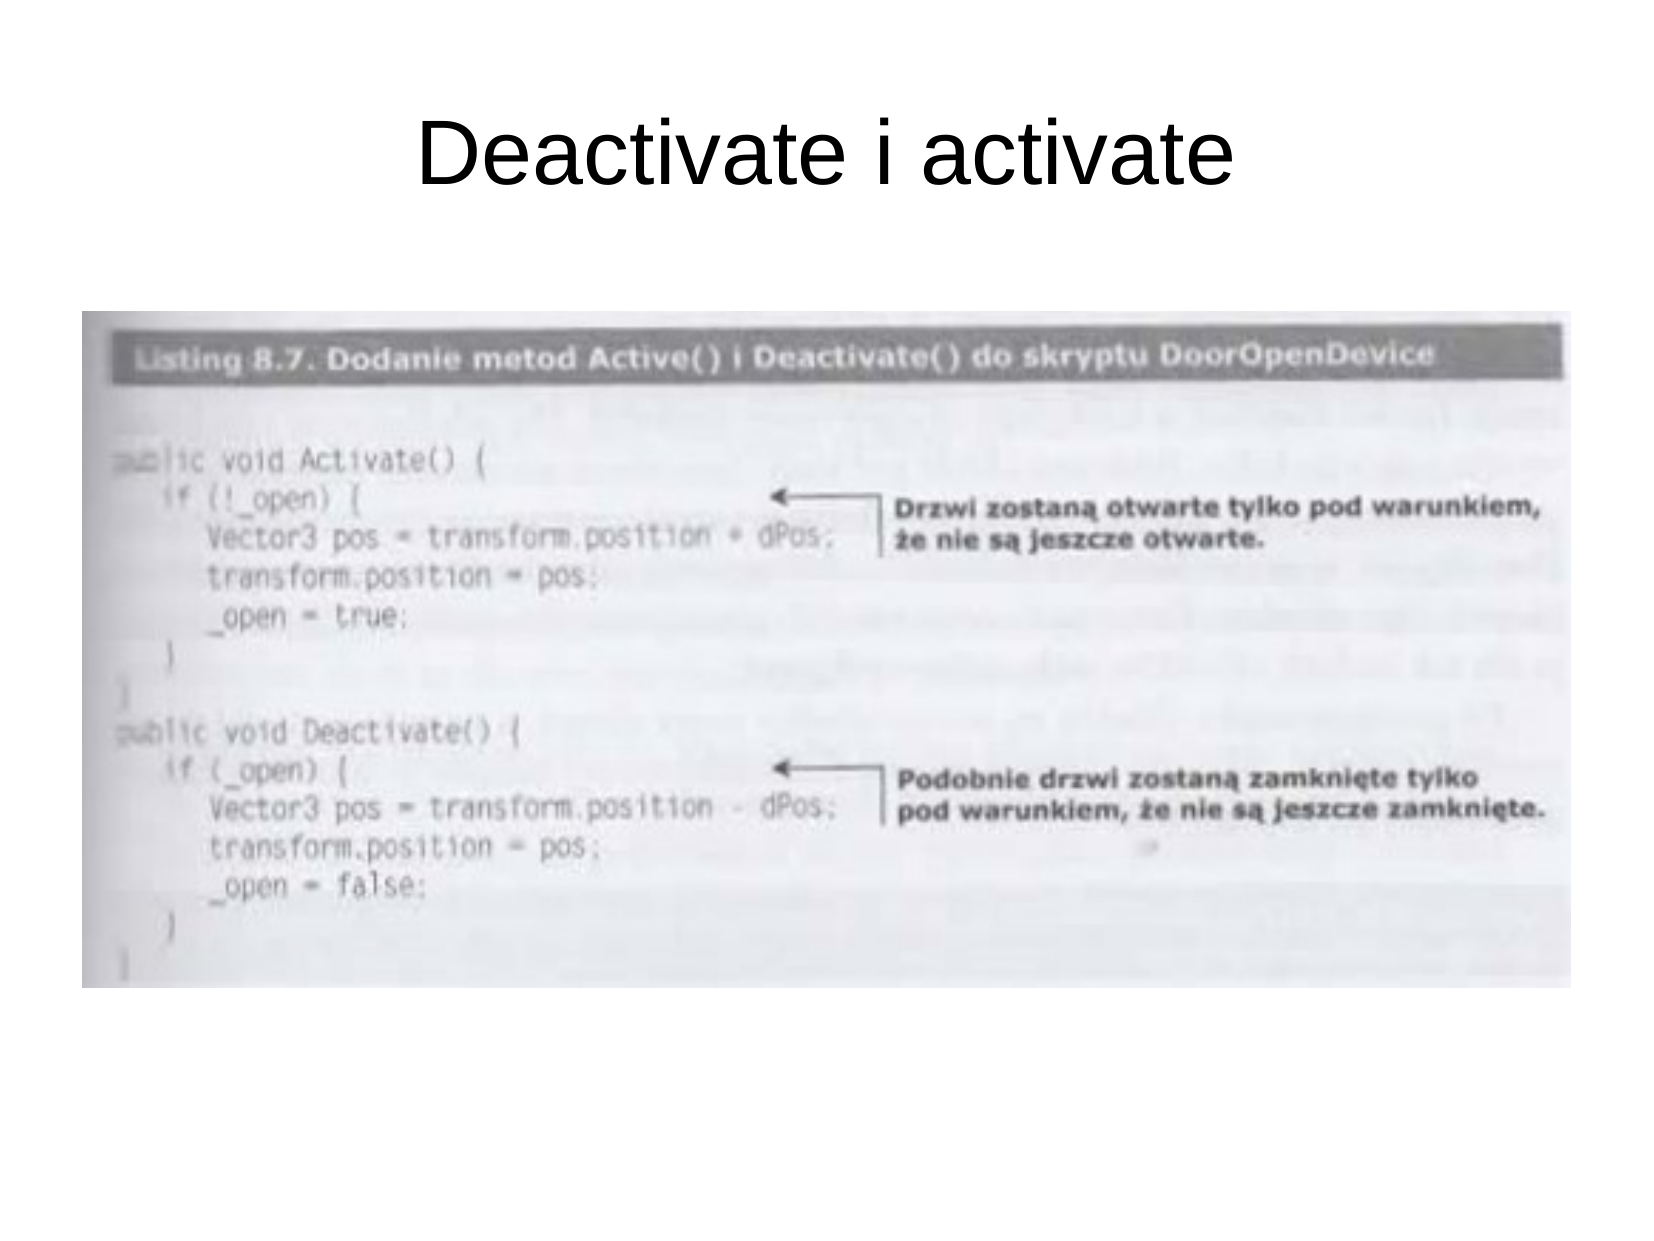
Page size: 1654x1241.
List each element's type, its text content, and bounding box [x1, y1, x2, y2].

picture [82, 311, 1571, 988]
title Deactivate i activate [82, 49, 1571, 257]
